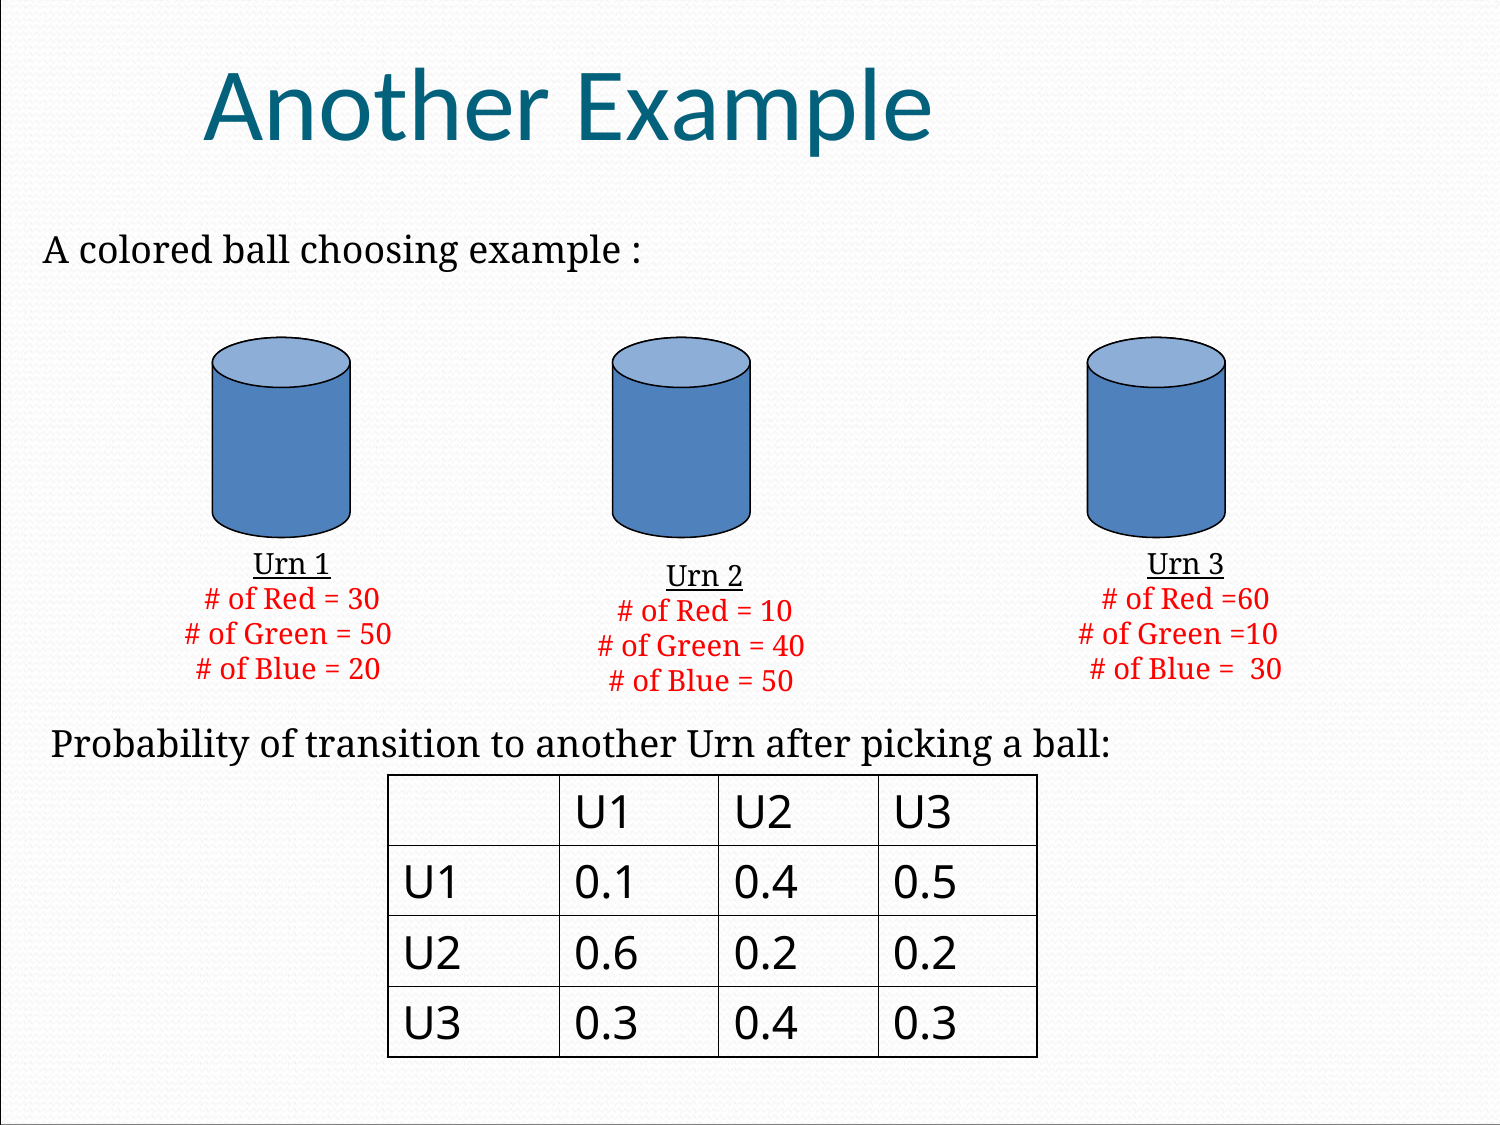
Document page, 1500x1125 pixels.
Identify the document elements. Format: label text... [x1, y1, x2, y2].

table_cell 0.2 [879, 916, 1036, 986]
table_cell 0.6 [560, 916, 718, 986]
table_cell 0.4 [719, 987, 878, 1056]
table_header U2 [719, 776, 878, 845]
text_box [1087, 363, 1226, 537]
table_header U3 [879, 776, 1036, 845]
picture [0, 0, 1500, 1125]
table_cell 0.4 [719, 846, 878, 915]
table_cell U1 [389, 846, 559, 915]
text_box Urn 1 # of Red = 30 # of Green = 50 # of Blue = 20 [169, 537, 415, 693]
text_box A colored ball choosing example : [27, 218, 658, 279]
table_header [389, 776, 559, 845]
table_cell 0.3 [879, 987, 1036, 1056]
text_box [612, 363, 751, 538]
text_box [212, 363, 351, 537]
text_box Urn 2 # of Red = 10 # of Green = 40 # of Blue = 50 [582, 549, 828, 706]
table_cell 0.2 [719, 916, 878, 986]
table_cell U2 [389, 916, 559, 986]
table_cell U3 [389, 987, 559, 1056]
title Another Example [188, 28, 1468, 169]
text_box Urn 3 # of Red =60 # of Green =10 # of Blue = 30 [1063, 537, 1309, 693]
text_box Probability of transition to another Urn after picking a ball: [35, 712, 1128, 773]
table_cell 0.5 [879, 846, 1036, 915]
table_cell 0.3 [560, 987, 718, 1056]
table_header U1 [560, 776, 718, 845]
table_cell 0.1 [560, 846, 718, 915]
